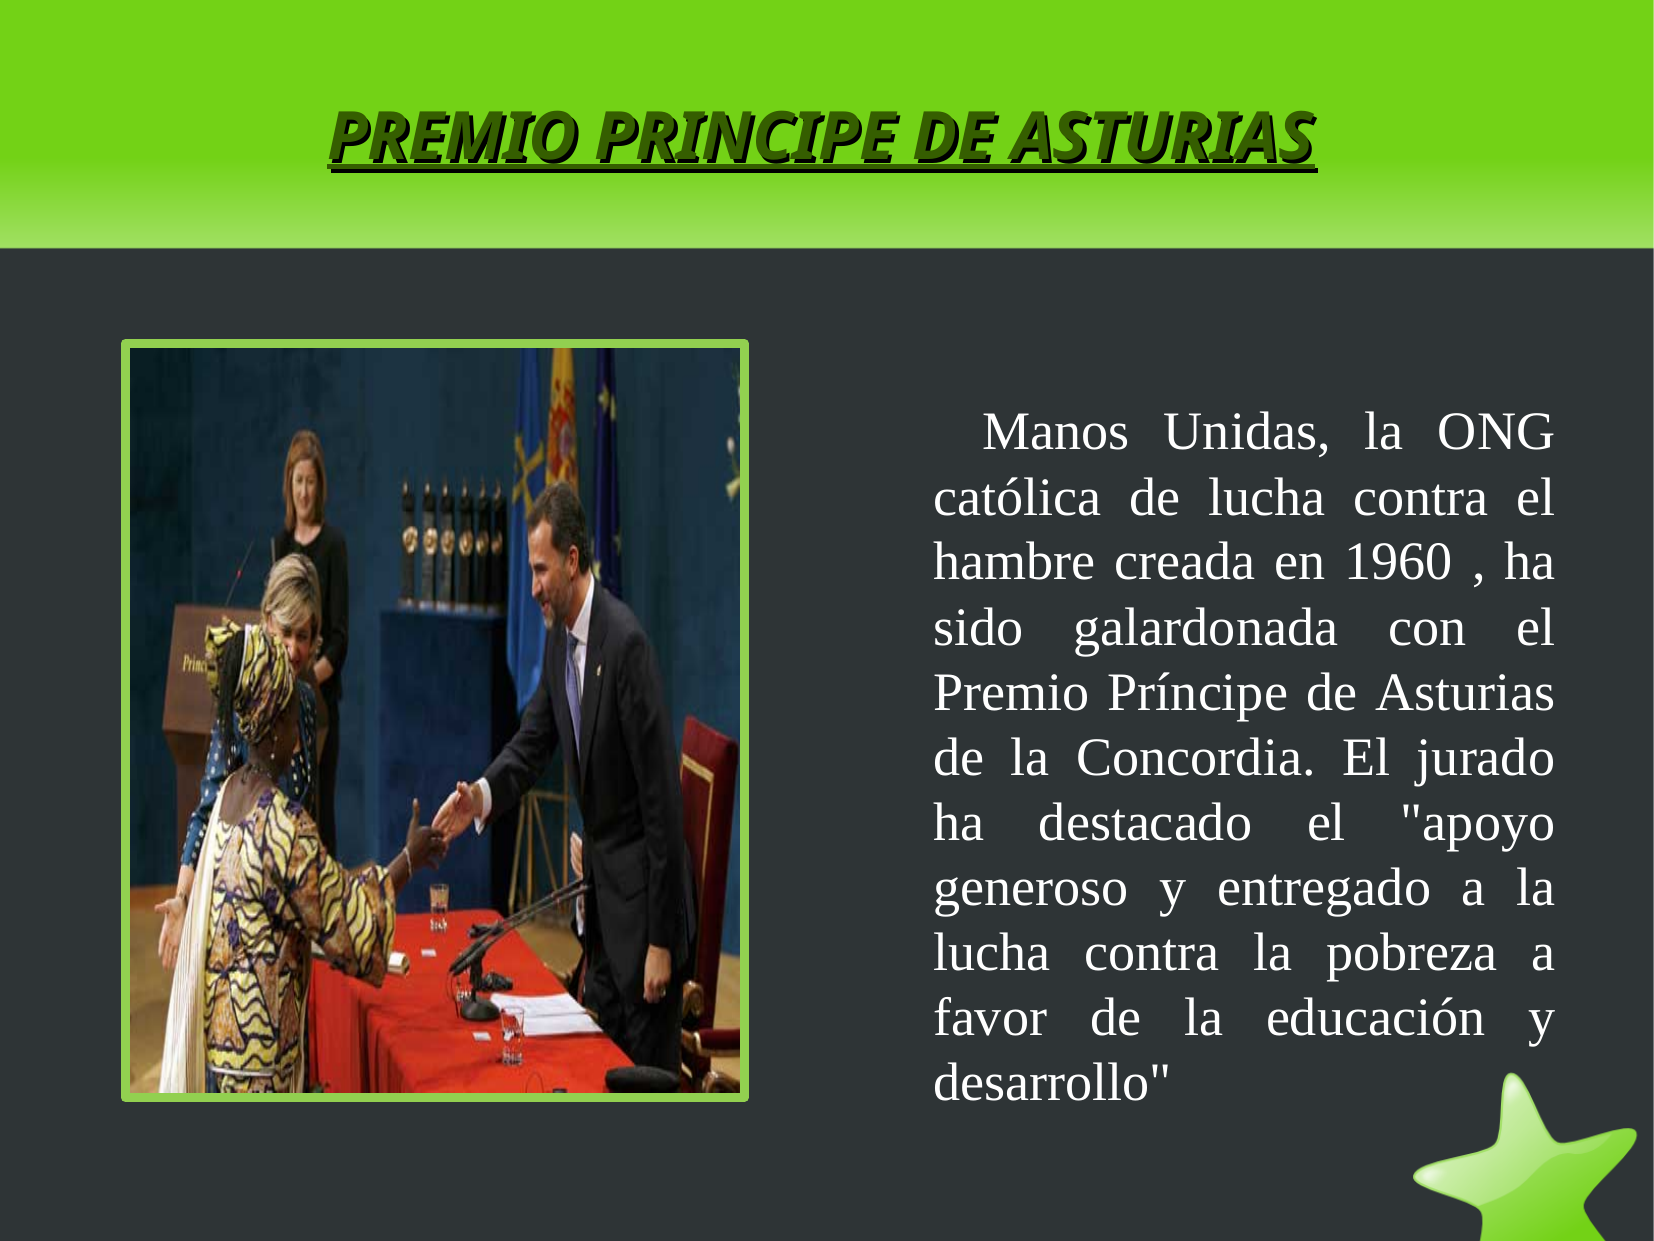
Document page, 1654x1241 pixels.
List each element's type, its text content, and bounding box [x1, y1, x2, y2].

list Manos Unidas, la ONG católica de lucha contra el hambre creada en 1960 , ha sido galardonada con el Premio Príncipe de Asturias de la Concordia. El jurado ha destacado el "apoyo generoso y entregado a la lucha contra la pobreza a favor de la educación y desarrollo" [791, 395, 1565, 1182]
picture [129, 348, 740, 1093]
title PREMIO PRINCIPE DE ASTURIAS [76, 36, 1565, 229]
